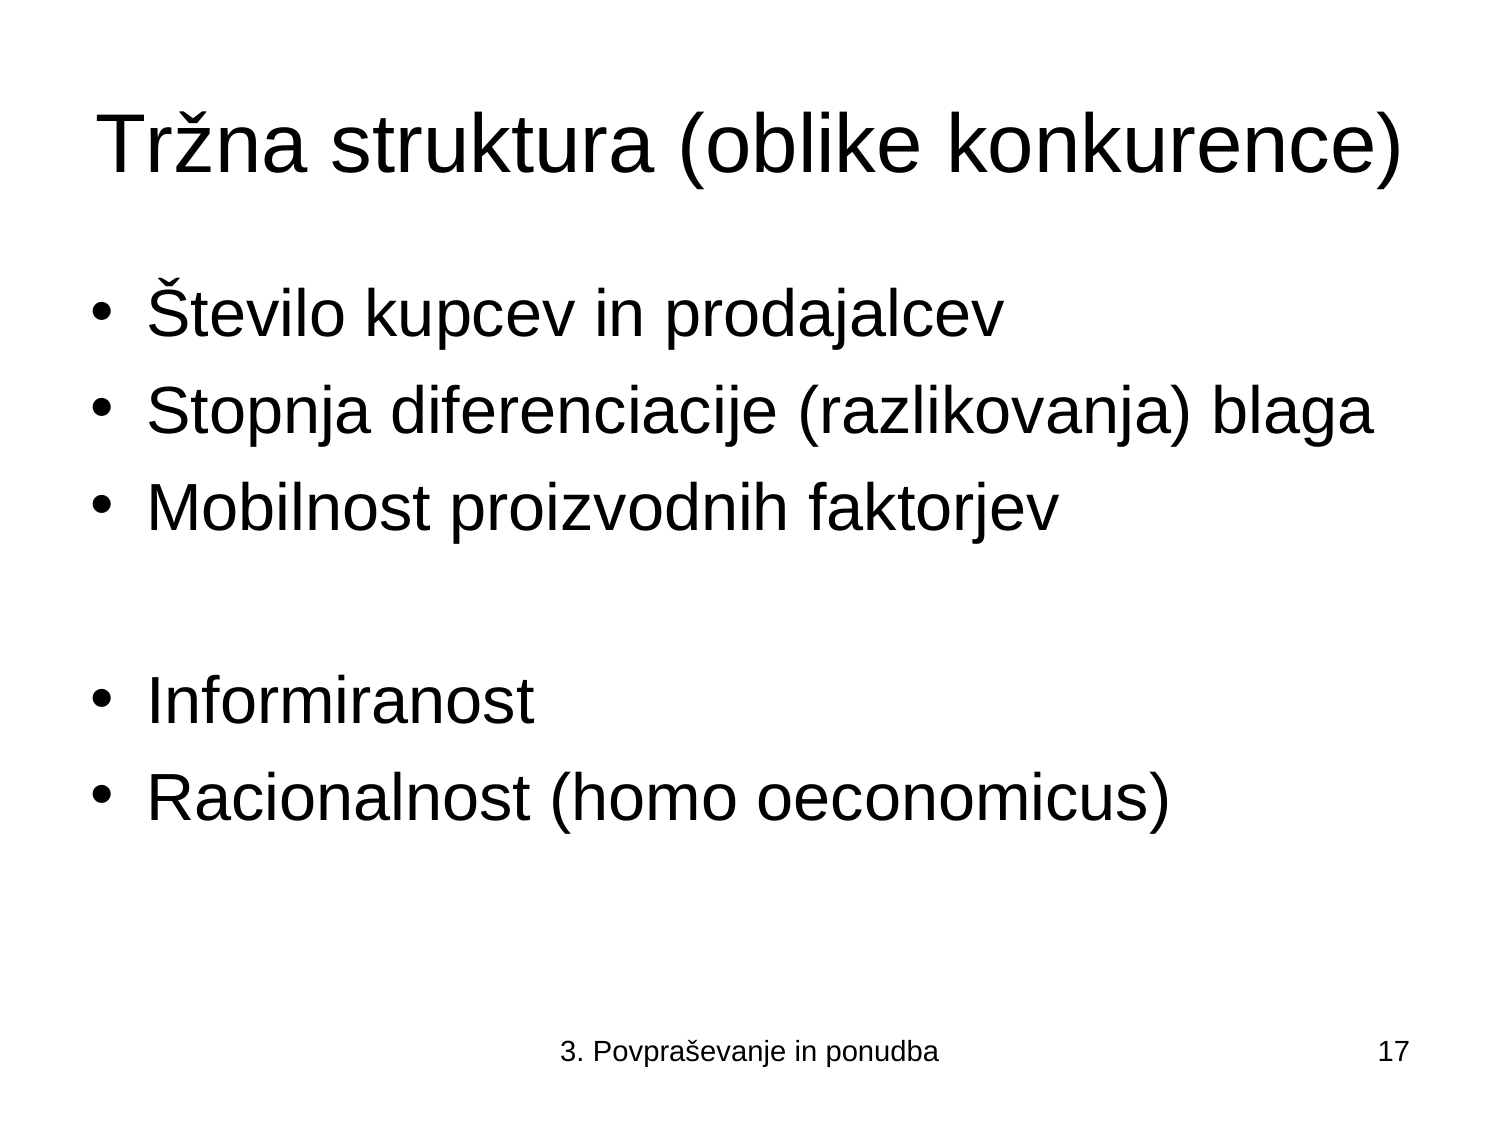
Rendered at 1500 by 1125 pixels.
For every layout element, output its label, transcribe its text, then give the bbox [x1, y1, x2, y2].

list Število kupcev in prodajalcev Stopnja diferenciacije (razlikovanja) blaga Mobilnost proizvodnih faktorjev Informiranost Racionalnost (homo oeconomicus) [75, 262, 1426, 1006]
text_box 3. Povpraševanje in ponudba [512, 1024, 988, 1103]
title Tržna struktura (oblike konkurence) [75, 45, 1426, 233]
text_box <number> [1074, 1024, 1426, 1103]
